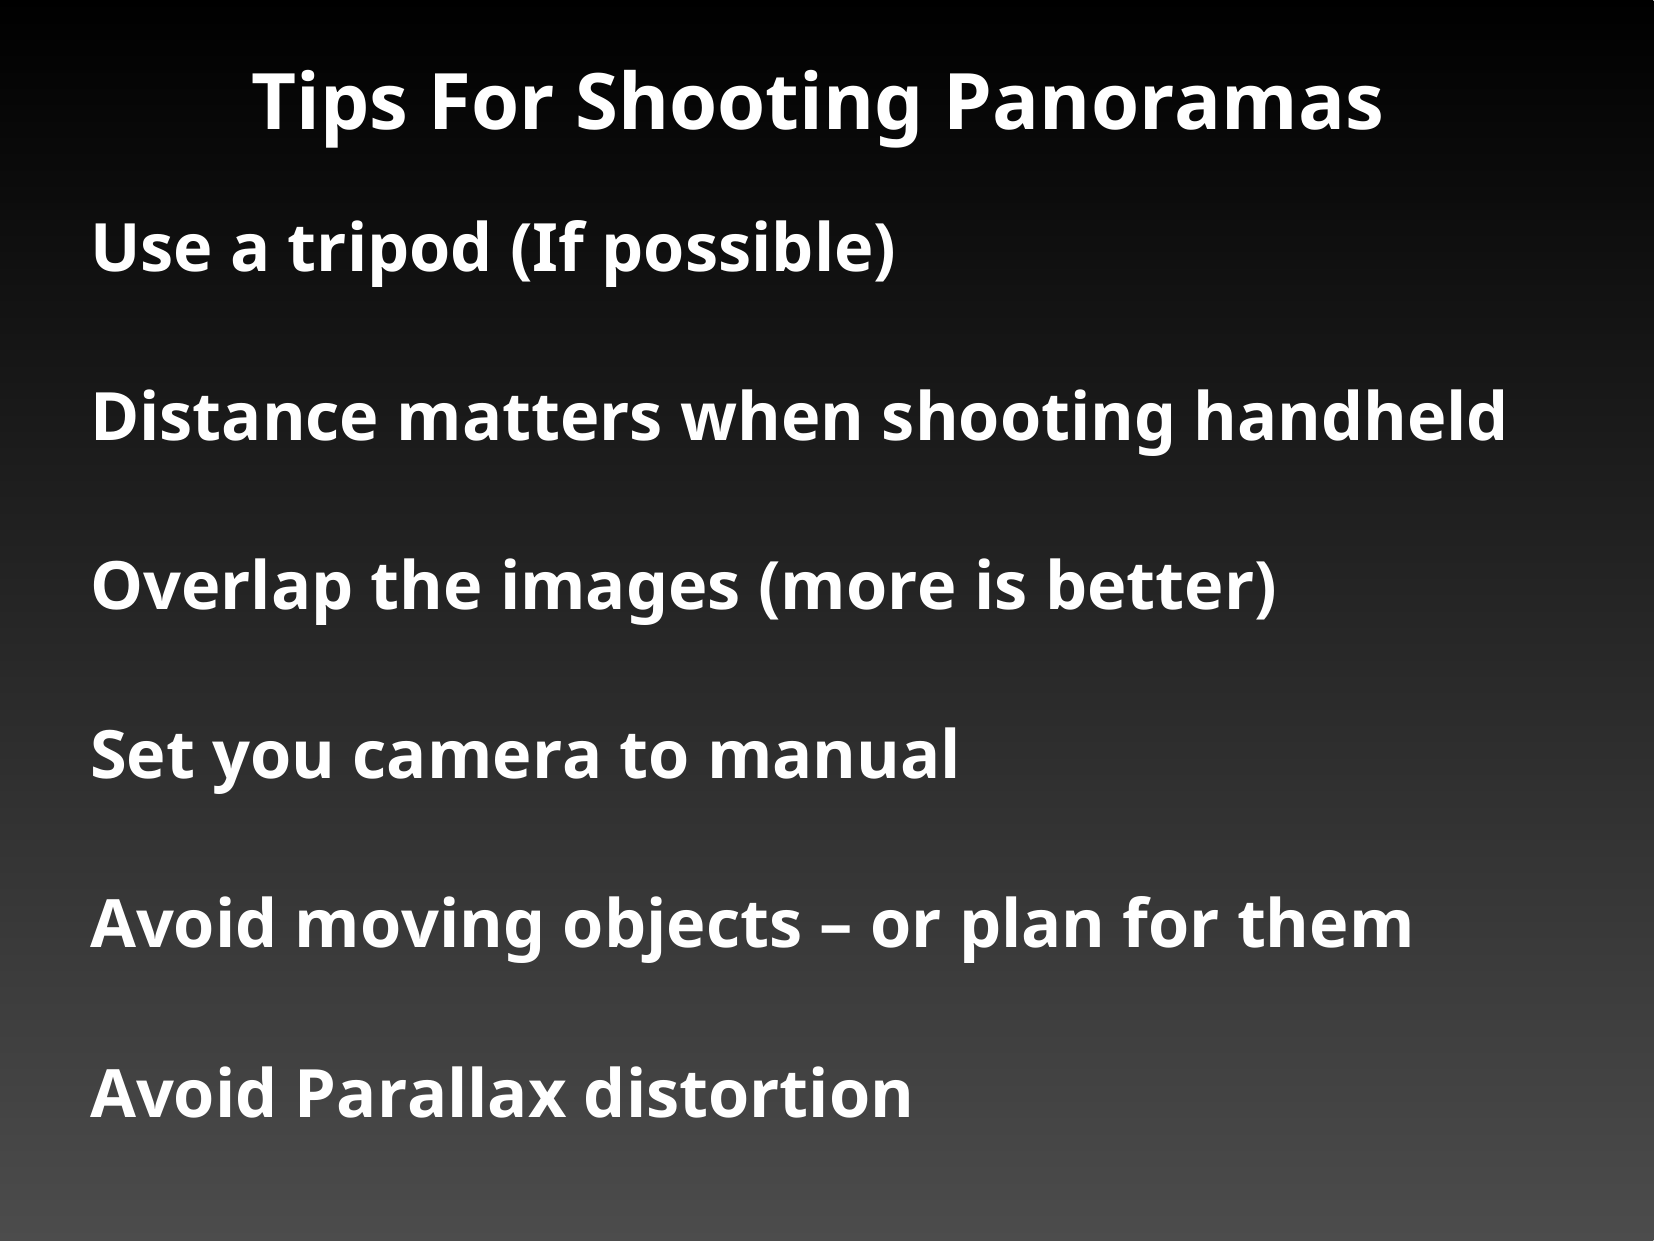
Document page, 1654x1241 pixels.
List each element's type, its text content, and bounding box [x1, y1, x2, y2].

list Use a tripod (If possible) Distance matters when shooting handheld Overlap the images (more is better) Set you camera to manual Avoid moving objects – or plan for them Avoid Parallax distortion [90, 199, 1561, 1137]
title Tips For Shooting Panoramas [112, 28, 1525, 170]
